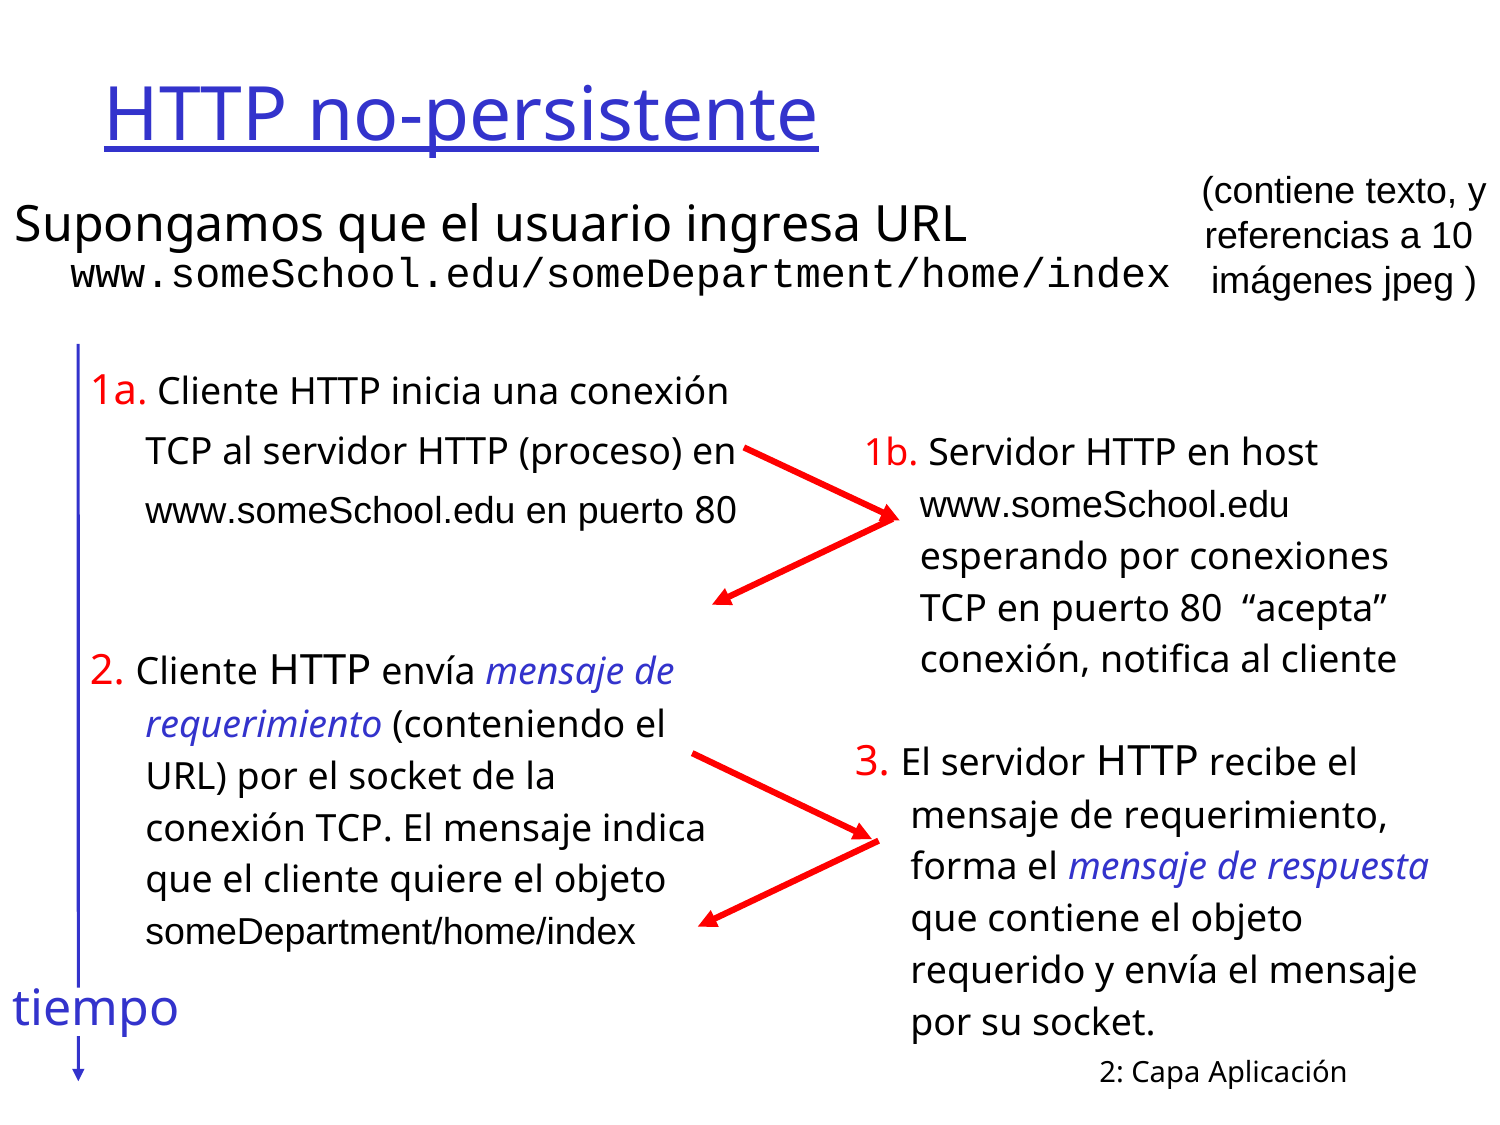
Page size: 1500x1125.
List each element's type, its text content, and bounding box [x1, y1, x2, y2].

text_box (contiene texto, y referencias a 10 imágenes jpeg ) [1186, 158, 1500, 310]
list Supongamos que el usuario ingresa URL www.someSchool.edu/someDepartment/home/index [0, 184, 1369, 327]
list 1a. Cliente HTTP inicia una conexión TCP al servidor HTTP (proceso) en www.someSchool.edu en puerto 80 [75, 343, 755, 657]
title HTTP no-persistente [89, 42, 1365, 184]
text_box 3. El servidor HTTP recibe el mensaje de requerimiento, forma el mensaje de respuesta que contiene el objeto requerido y envía el mensaje por su socket. [839, 718, 1488, 1051]
text_box tiempo [0, 974, 195, 1045]
text_box 1b. Servidor HTTP en host www.someSchool.edu esperando por conexiones TCP en puerto 80 “acepta” conexión, notifica al cliente [849, 413, 1475, 689]
text_box 2. Cliente HTTP envía mensaje de requerimiento (conteniendo el URL) por el socket de la conexión TCP. El mensaje indica que el cliente quiere el objeto someDepartment/home/index [74, 628, 741, 960]
